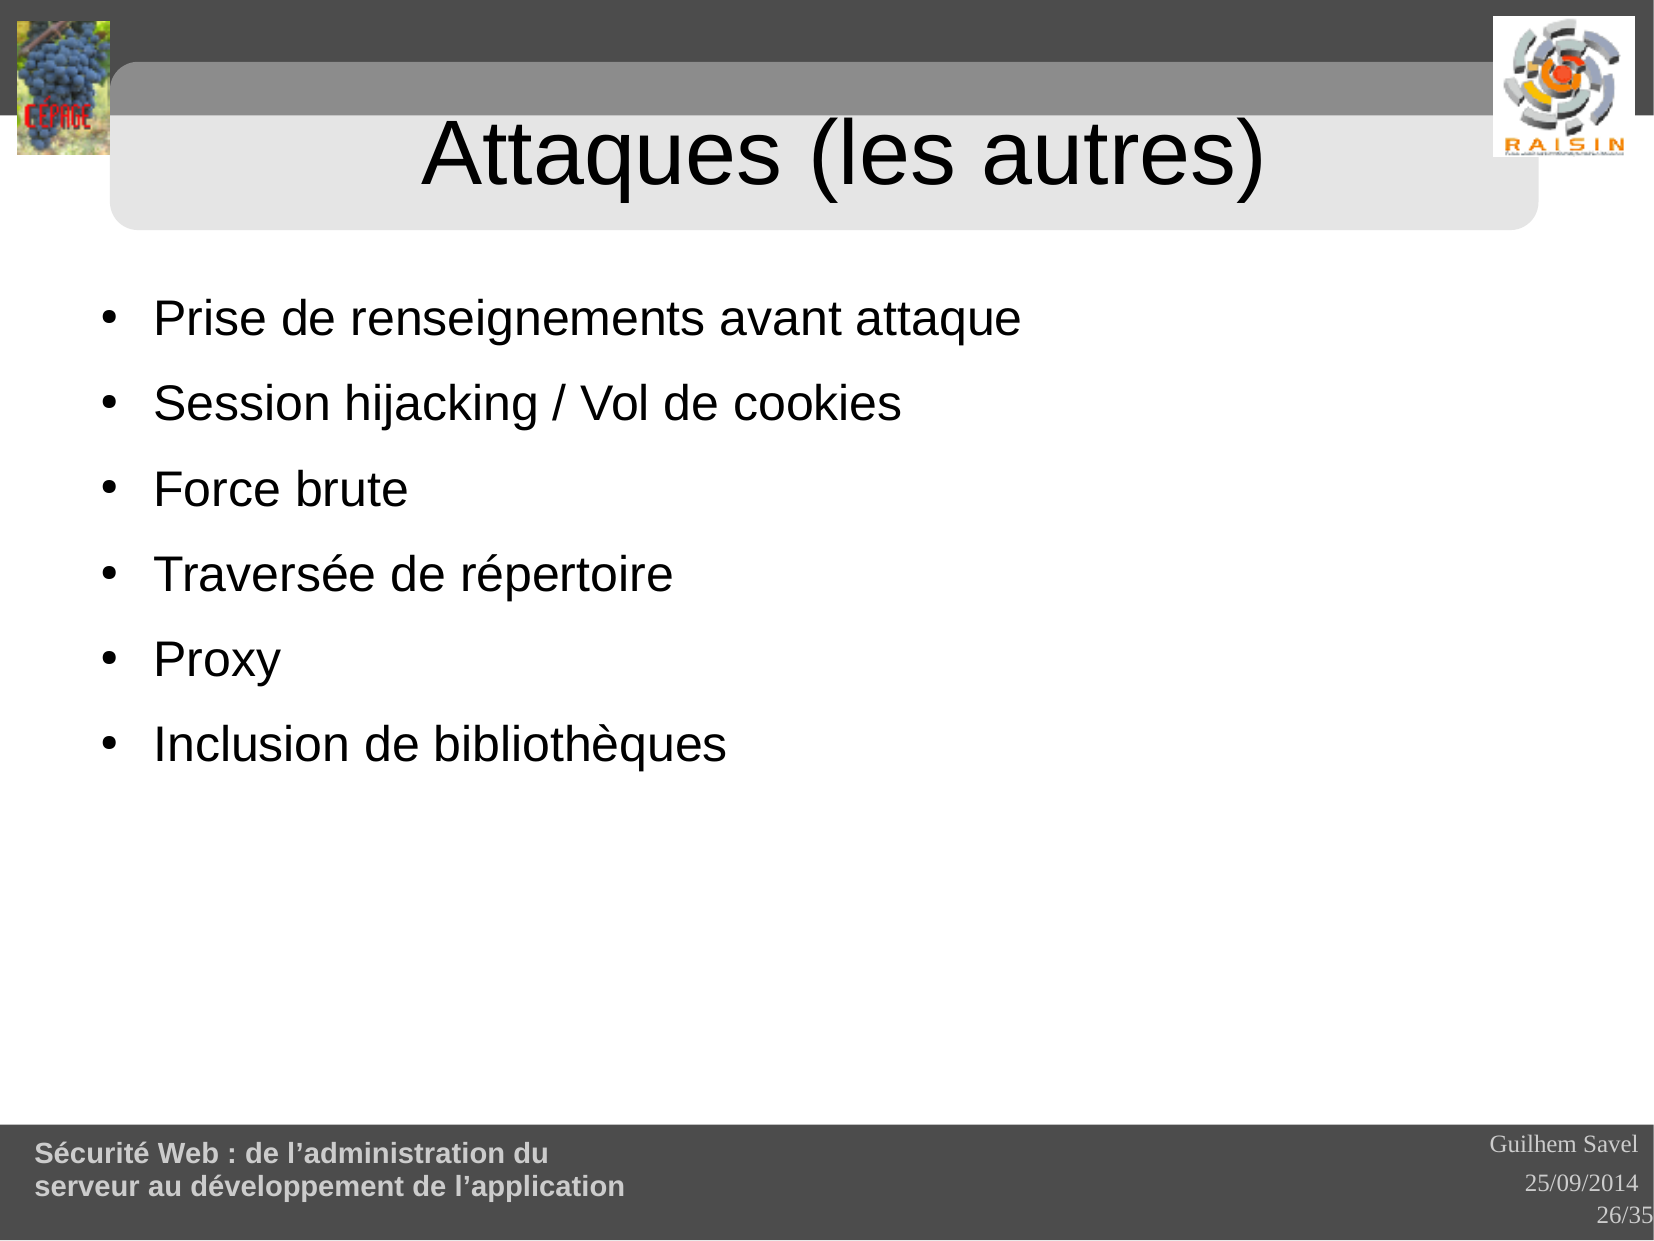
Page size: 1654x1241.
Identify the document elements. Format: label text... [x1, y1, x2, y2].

list Prise de renseignements avant attaque Session hijacking / Vol de cookies Force brute Traversée de répertoire Proxy Inclusion de bibliothèques [82, 290, 1571, 1010]
title Attaques (les autres) [82, 49, 1571, 257]
picture [17, 21, 110, 155]
picture [1493, 16, 1635, 157]
